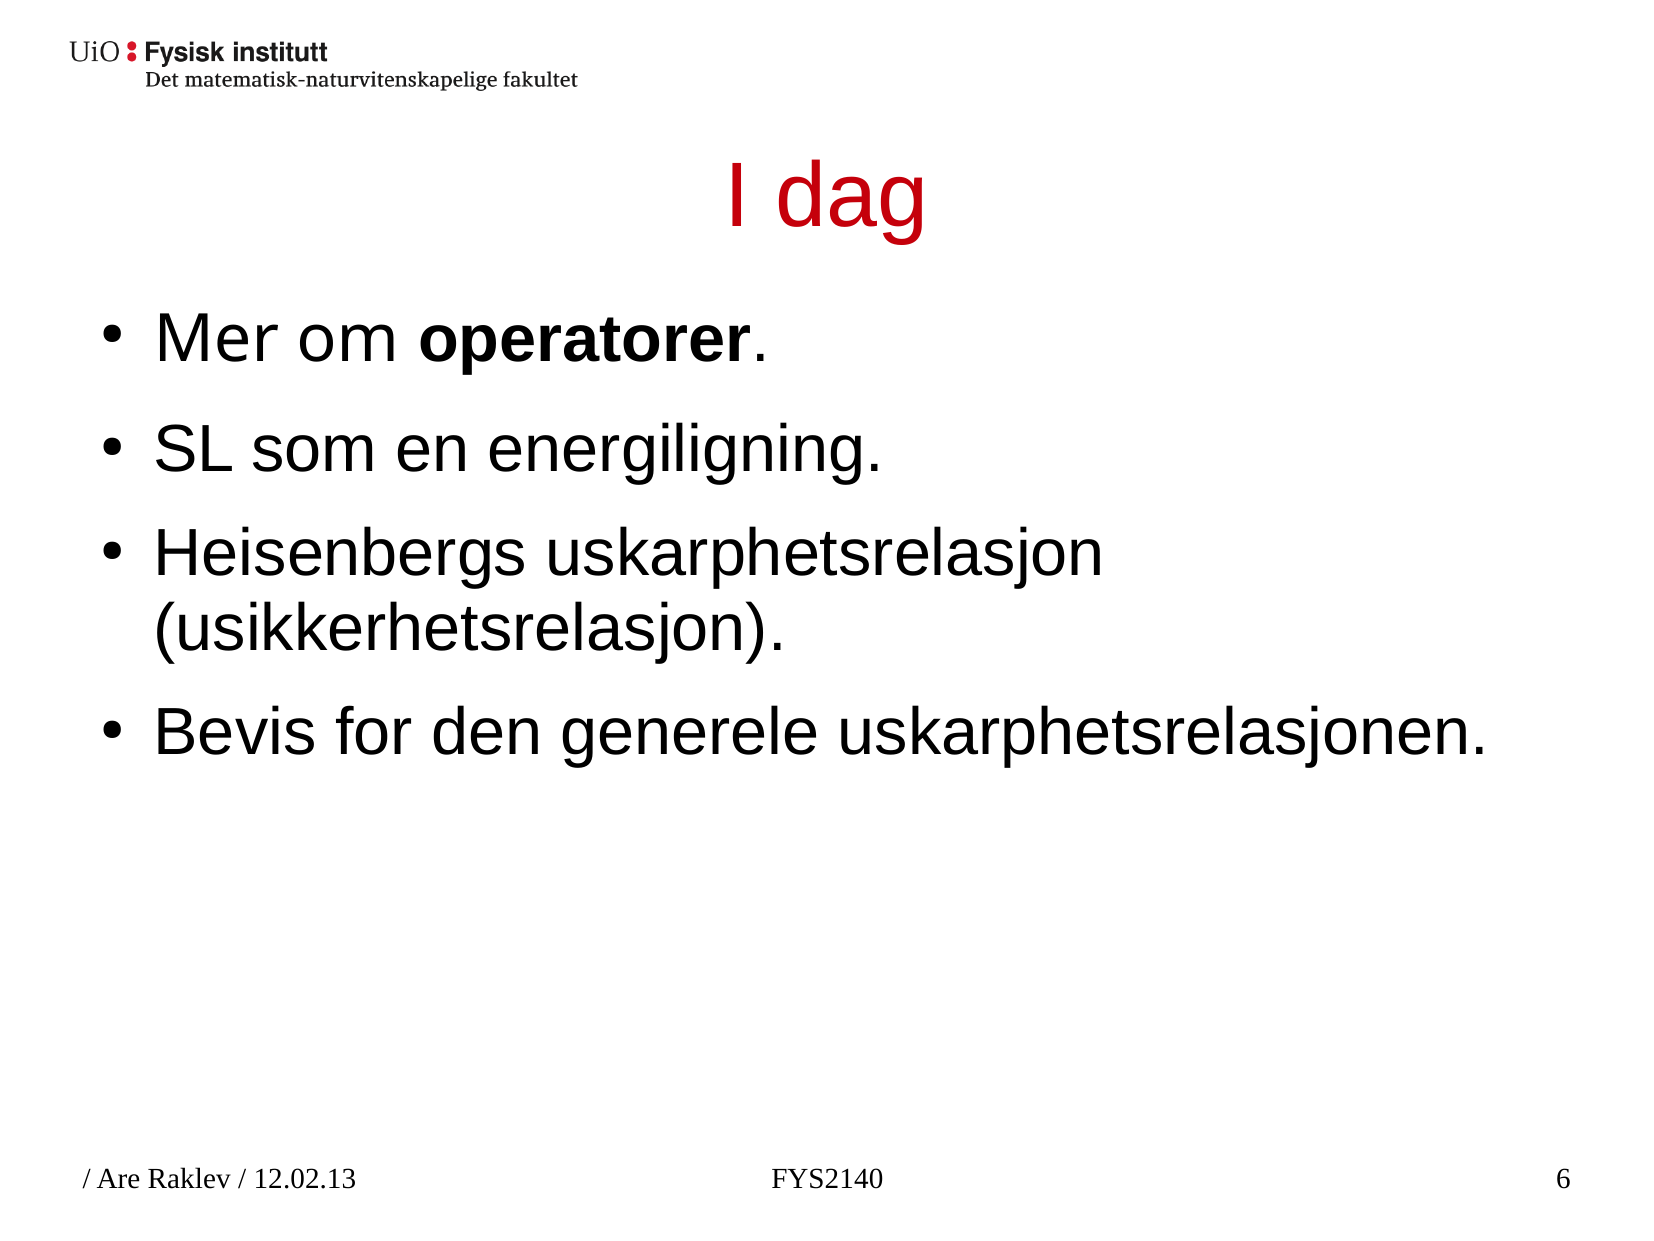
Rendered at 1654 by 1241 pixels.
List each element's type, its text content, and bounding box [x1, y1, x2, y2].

picture [68, 37, 581, 93]
title I dag [82, 90, 1571, 290]
list Mer om operatorer. SL som en energiligning. Heisenbergs uskarphetsrelasjon (usikkerhetsrelasjon). Bevis for den generele uskarphetsrelasjonen. [82, 290, 1571, 1094]
